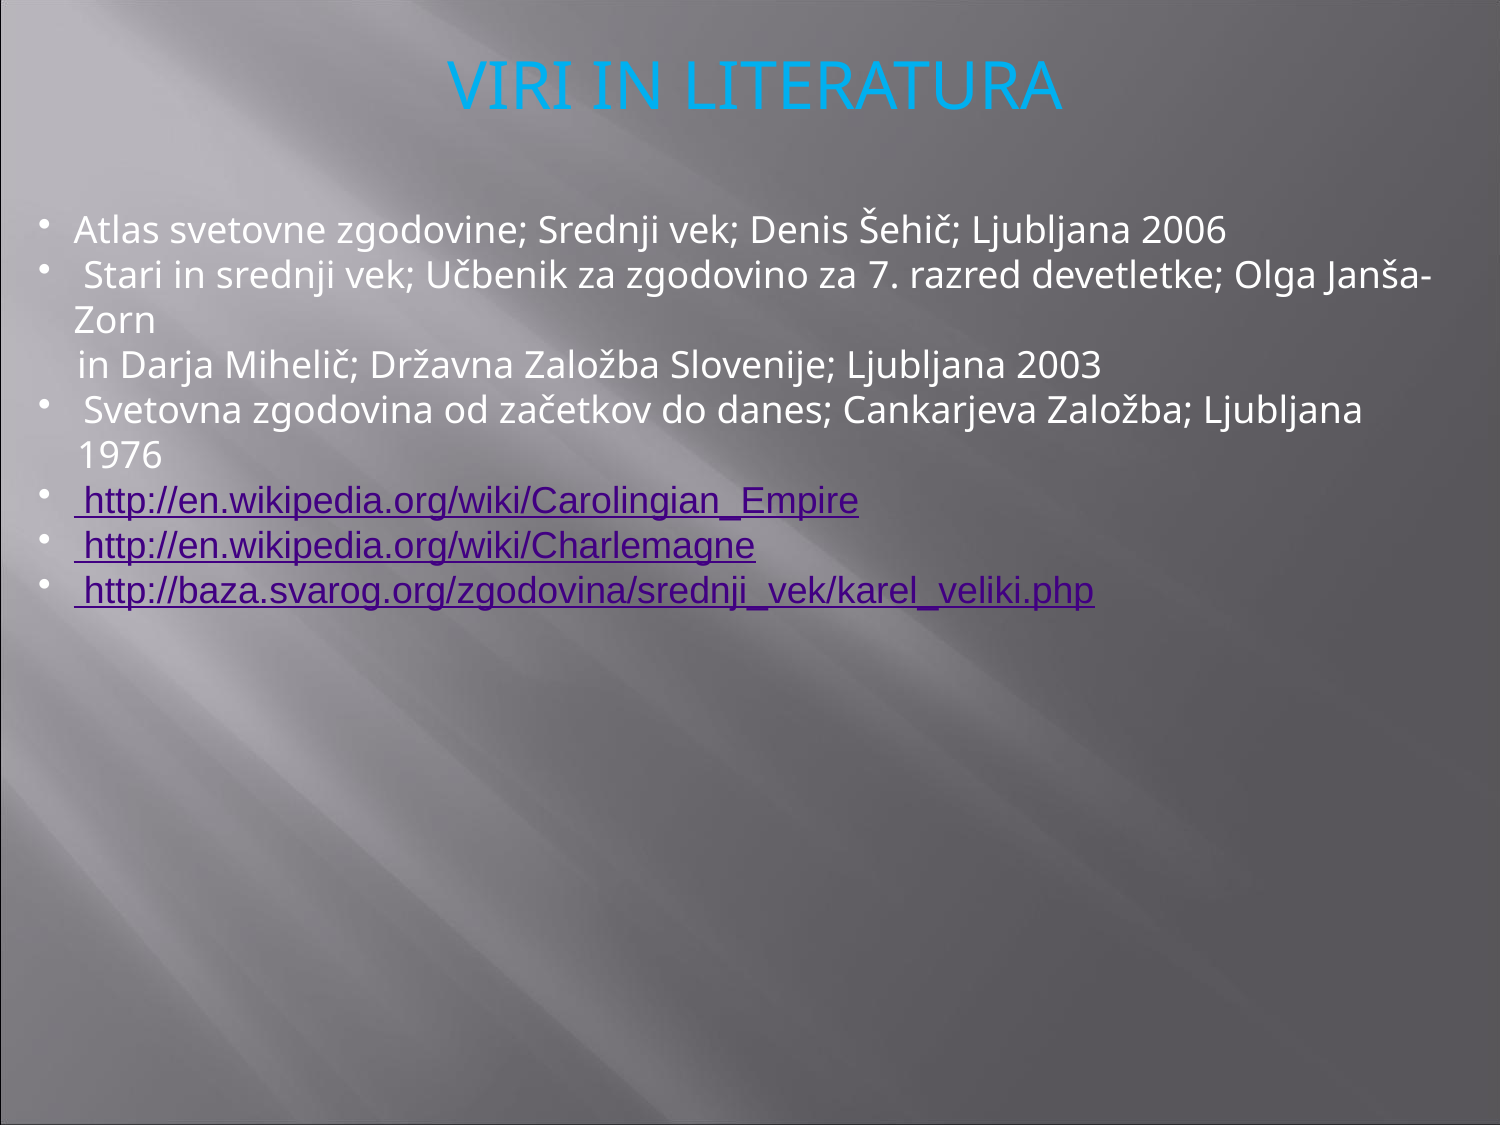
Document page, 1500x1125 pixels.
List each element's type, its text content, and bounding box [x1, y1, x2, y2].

text_box VIRI IN LITERATURA [105, 35, 1407, 130]
text_box Atlas svetovne zgodovine; Srednji vek; Denis Šehič; Ljubljana 2006 Stari in srednji vek; Učbenik za zgodovino za 7. razred devetletke; Olga Janša-Zorn in Darja Mihelič; Državna Založba Slovenije; Ljubljana 2003 Svetovna zgodovina od začetkov do danes; Cankarjeva Založba; Ljubljana 1976 http://en.wikipedia.org/wiki/Carolingian_Empire http://en.wikipedia.org/wiki/Charlemagne http://baza.svarog.org/zgodovina/srednji_vek/karel_veliki.php [23, 199, 1477, 619]
picture [0, 0, 1500, 1125]
